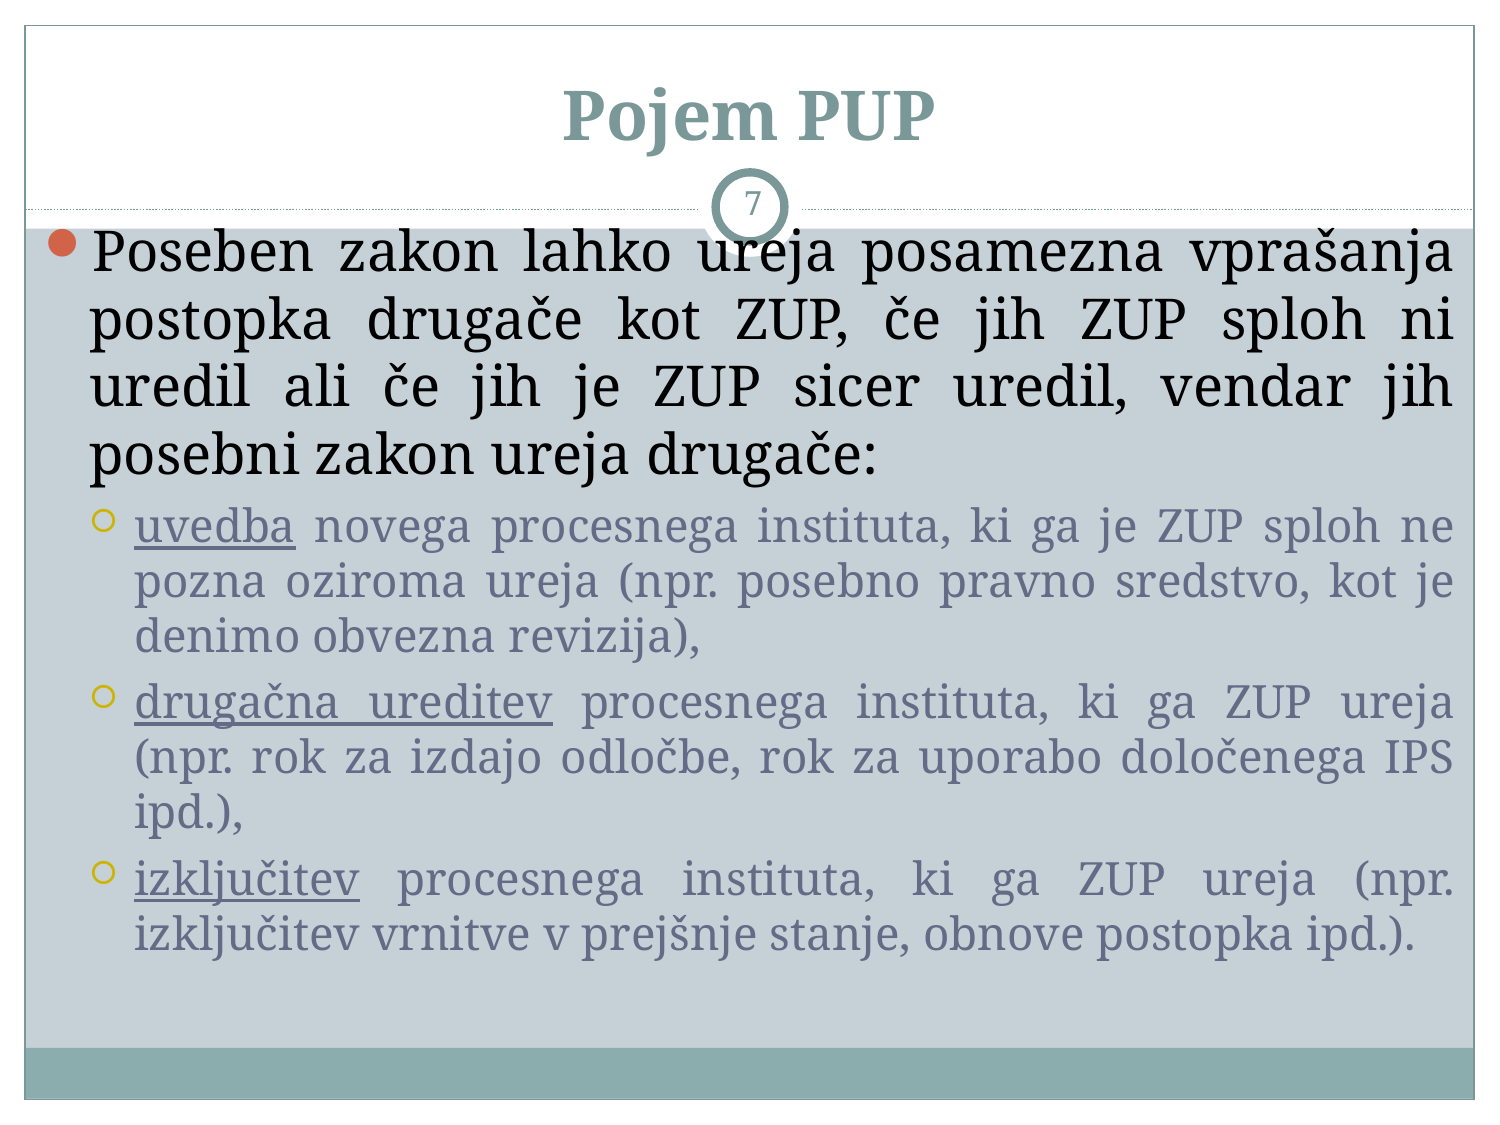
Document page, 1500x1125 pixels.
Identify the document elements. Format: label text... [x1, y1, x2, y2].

list Poseben zakon lahko ureja posamezna vprašanja postopka drugače kot ZUP, če jih ZUP sploh ni uredil ali če jih je ZUP sicer uredil, vendar jih posebni zakon ureja drugače: uvedba novega procesnega instituta, ki ga je ZUP sploh ne pozna oziroma ureja (npr. posebno pravno sredstvo, kot je denimo obvezna revizija), drugačna ureditev procesnega instituta, ki ga ZUP ureja (npr. rok za izdajo odločbe, rok za uporabo določenega IPS ipd.), izključitev procesnega instituta, ki ga ZUP ureja (npr. izključitev vrnitve v prejšnje stanje, obnove postopka ipd.). [29, 208, 1471, 1095]
title Pojem PUP [49, 37, 1450, 162]
text_box <number> [715, 168, 791, 208]
